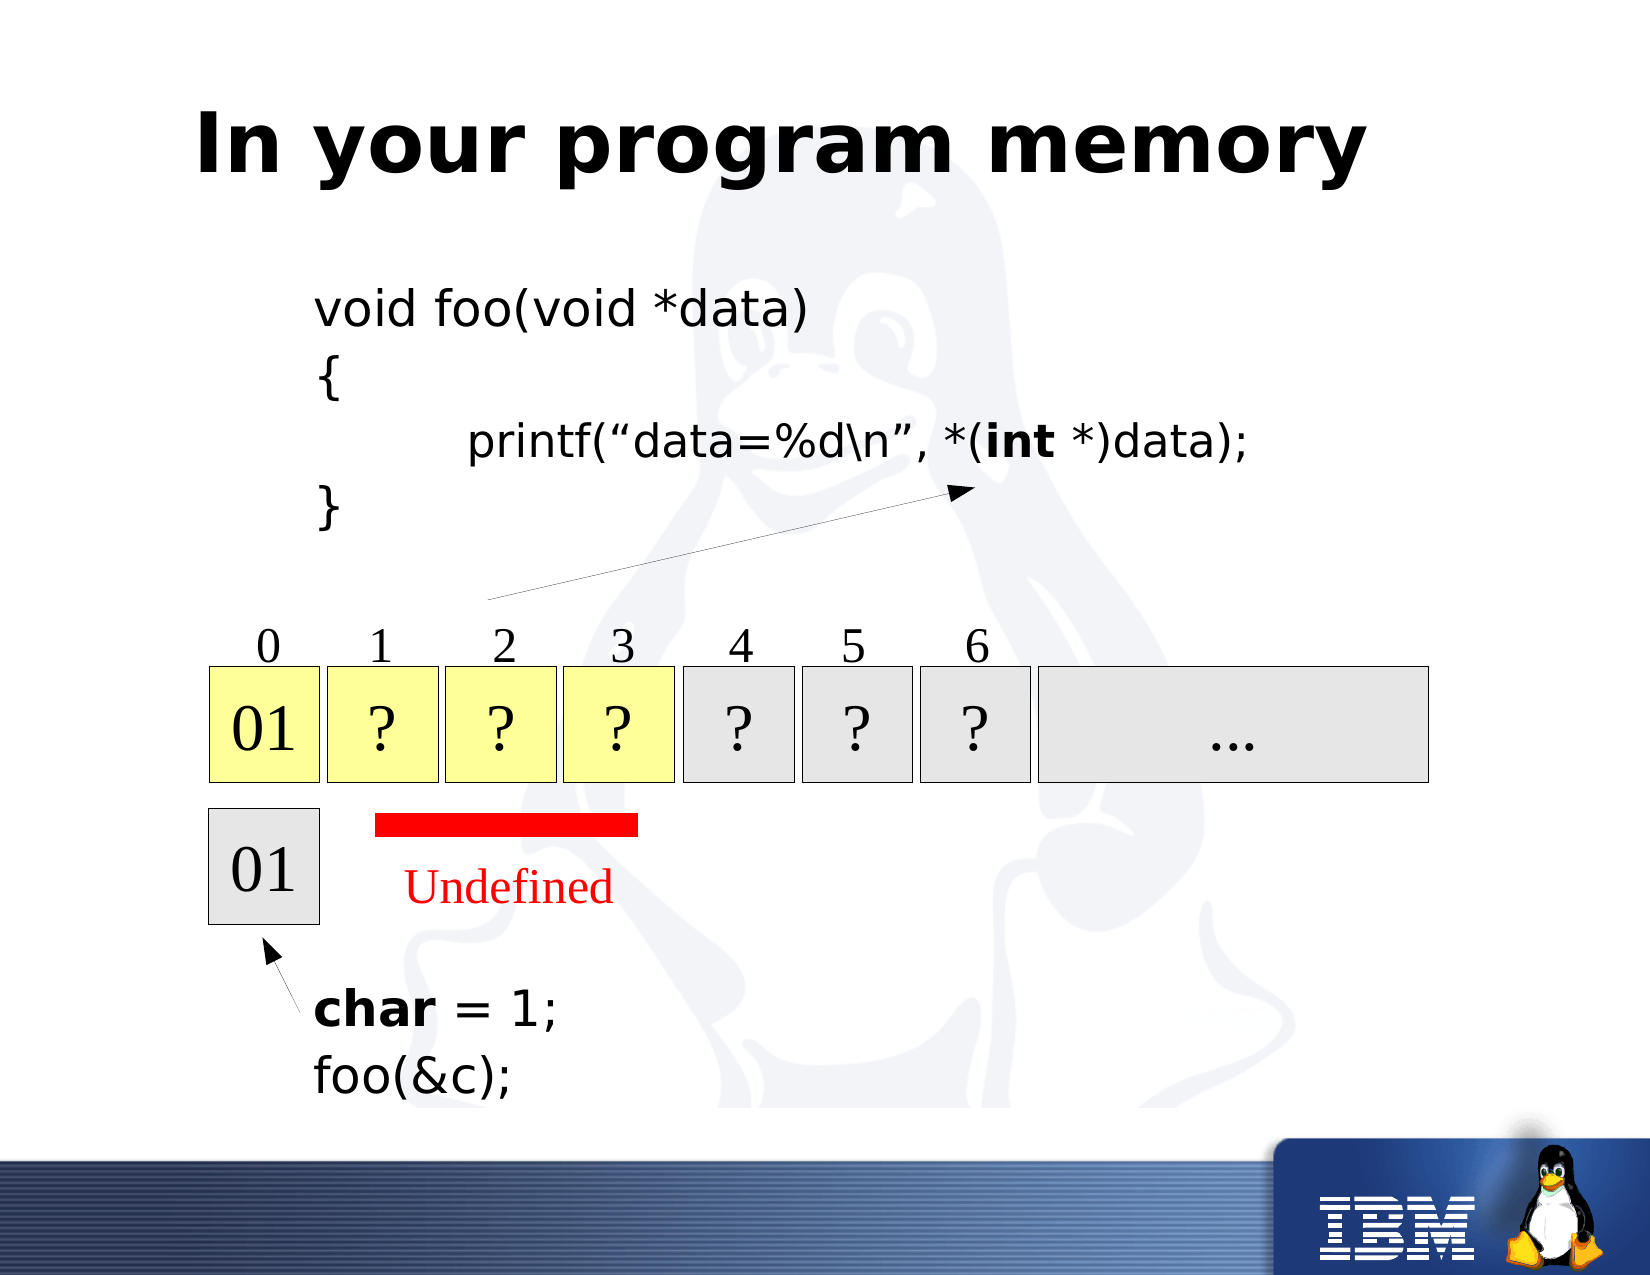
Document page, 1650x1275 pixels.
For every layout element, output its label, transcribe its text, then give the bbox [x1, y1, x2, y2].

text_box 2 [492, 613, 518, 669]
text_box ? [683, 666, 795, 783]
text_box 0 [256, 613, 282, 666]
text_box ? [802, 666, 913, 783]
text_box Undefined [403, 854, 615, 911]
text_box 3 [610, 613, 636, 669]
text_box 1 [368, 613, 394, 666]
text_box 01 [208, 808, 320, 925]
text_box ? [445, 666, 557, 783]
text_box ? [920, 666, 1031, 783]
text_box 4 [728, 613, 754, 669]
text_box ? [563, 666, 675, 783]
text_box 5 [840, 613, 866, 669]
title In your program memory [76, 76, 1457, 211]
text_box 01 [209, 666, 320, 783]
list void foo(void *data) { printf(“data=%d\n”, *(int *)data); } char = 1; foo(&c); [76, 279, 1457, 1171]
text_box ? [327, 666, 439, 783]
text_box ... [1038, 666, 1429, 783]
text_box 6 [964, 613, 990, 669]
